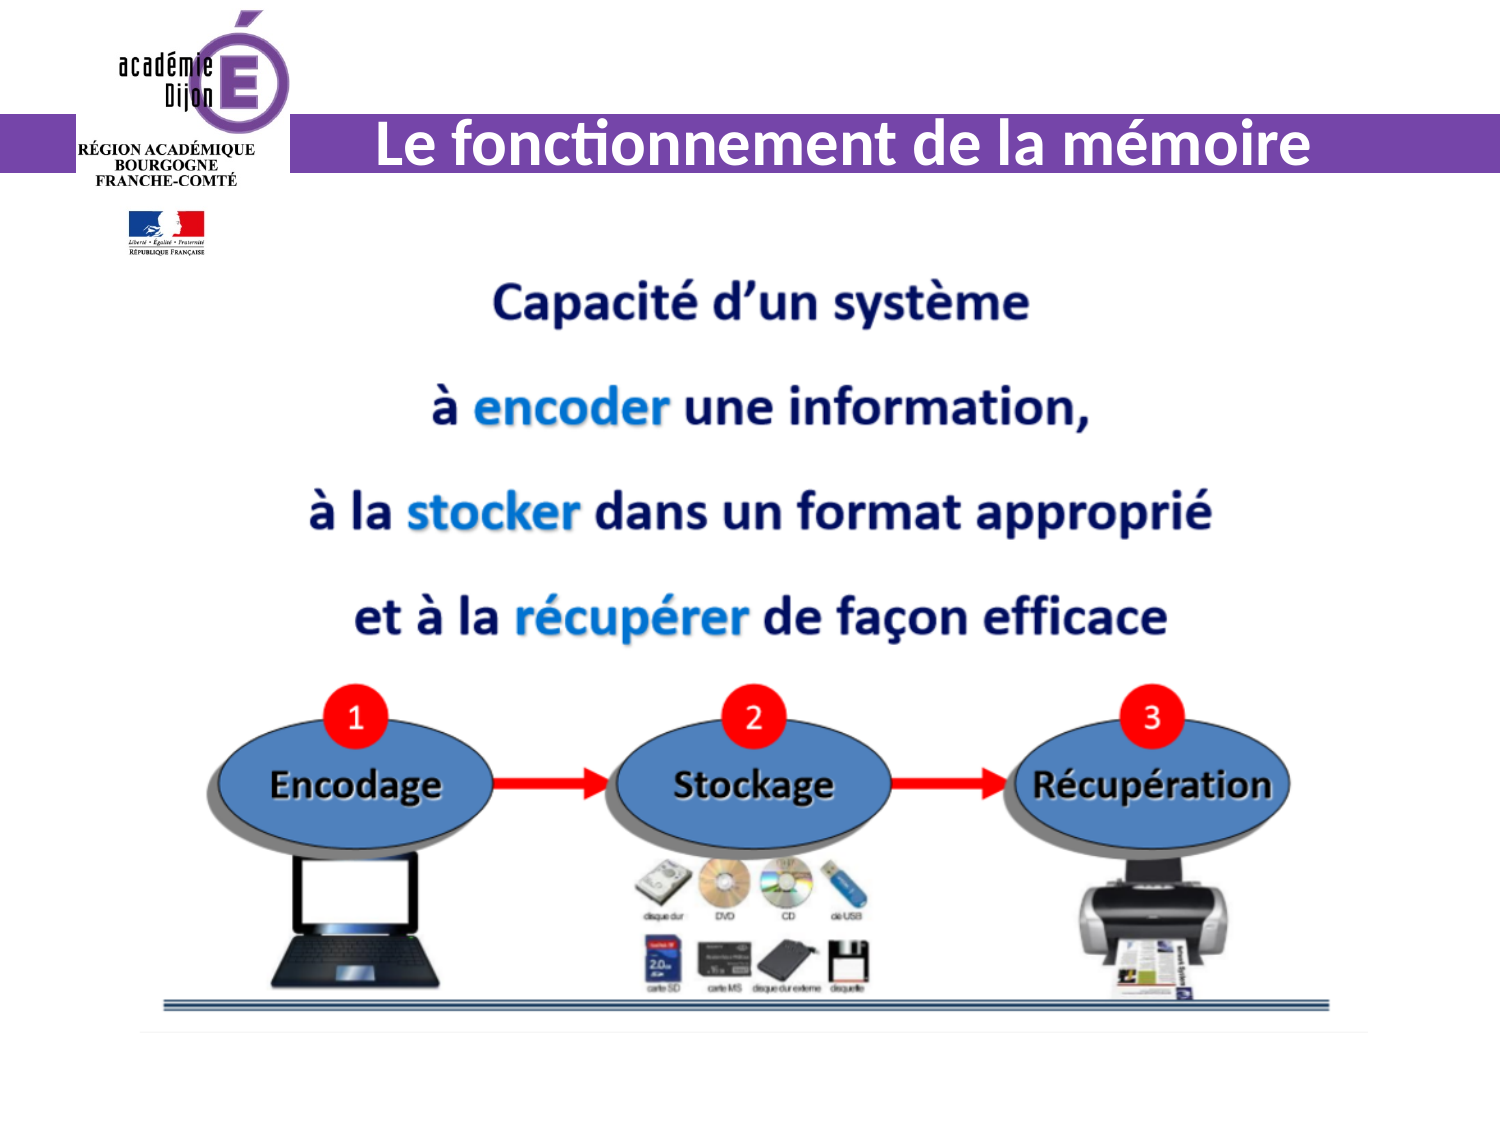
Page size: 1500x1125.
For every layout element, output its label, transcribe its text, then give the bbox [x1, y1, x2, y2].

title Le fonctionnement de la mémoire [360, 45, 1426, 233]
picture [103, 262, 1368, 1033]
